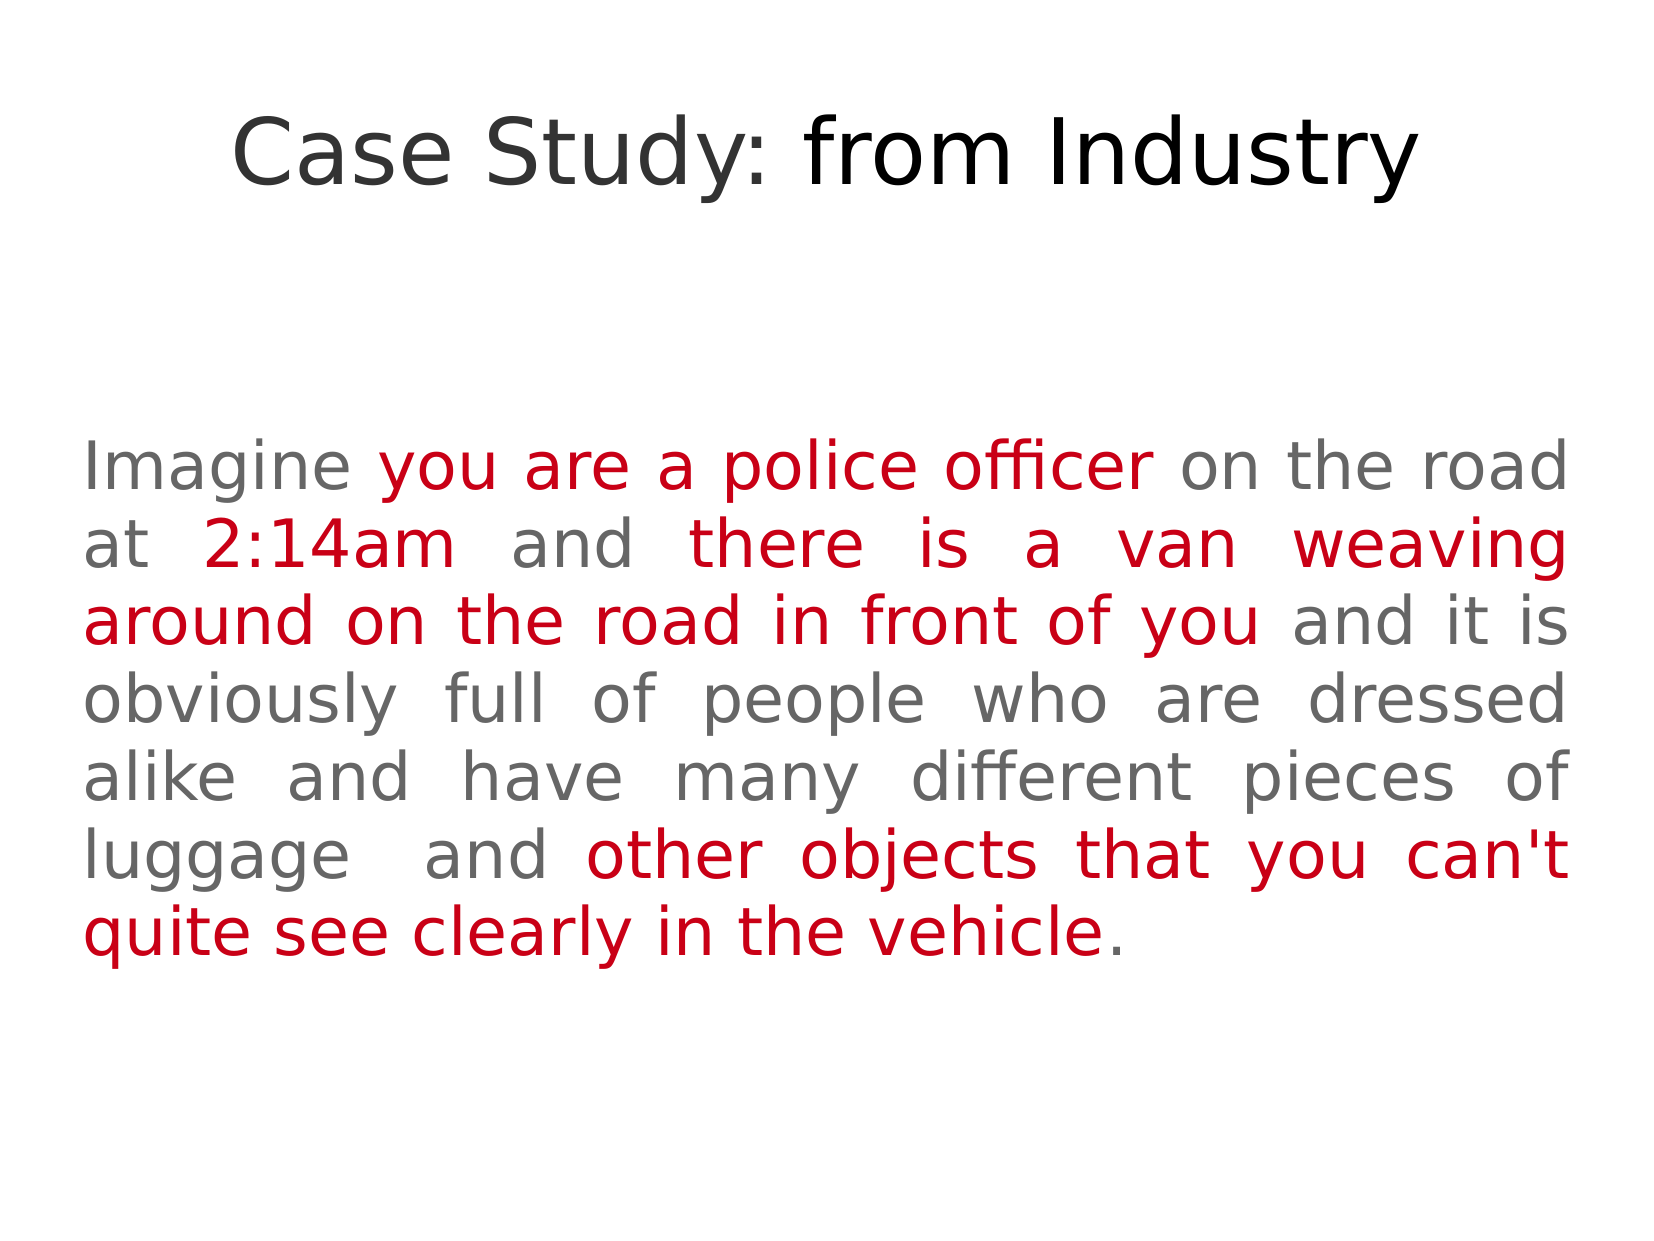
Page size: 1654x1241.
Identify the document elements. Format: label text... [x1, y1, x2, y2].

title Case Study: from Industry [82, 49, 1571, 257]
subtitle Imagine you are a police officer on the road at 2:14am and there is a van weaving around on the road in front of you and it is obviously full of people who are dressed alike and have many different pieces of luggage and other objects that you can't quite see clearly in the vehicle. [82, 297, 1571, 1102]
